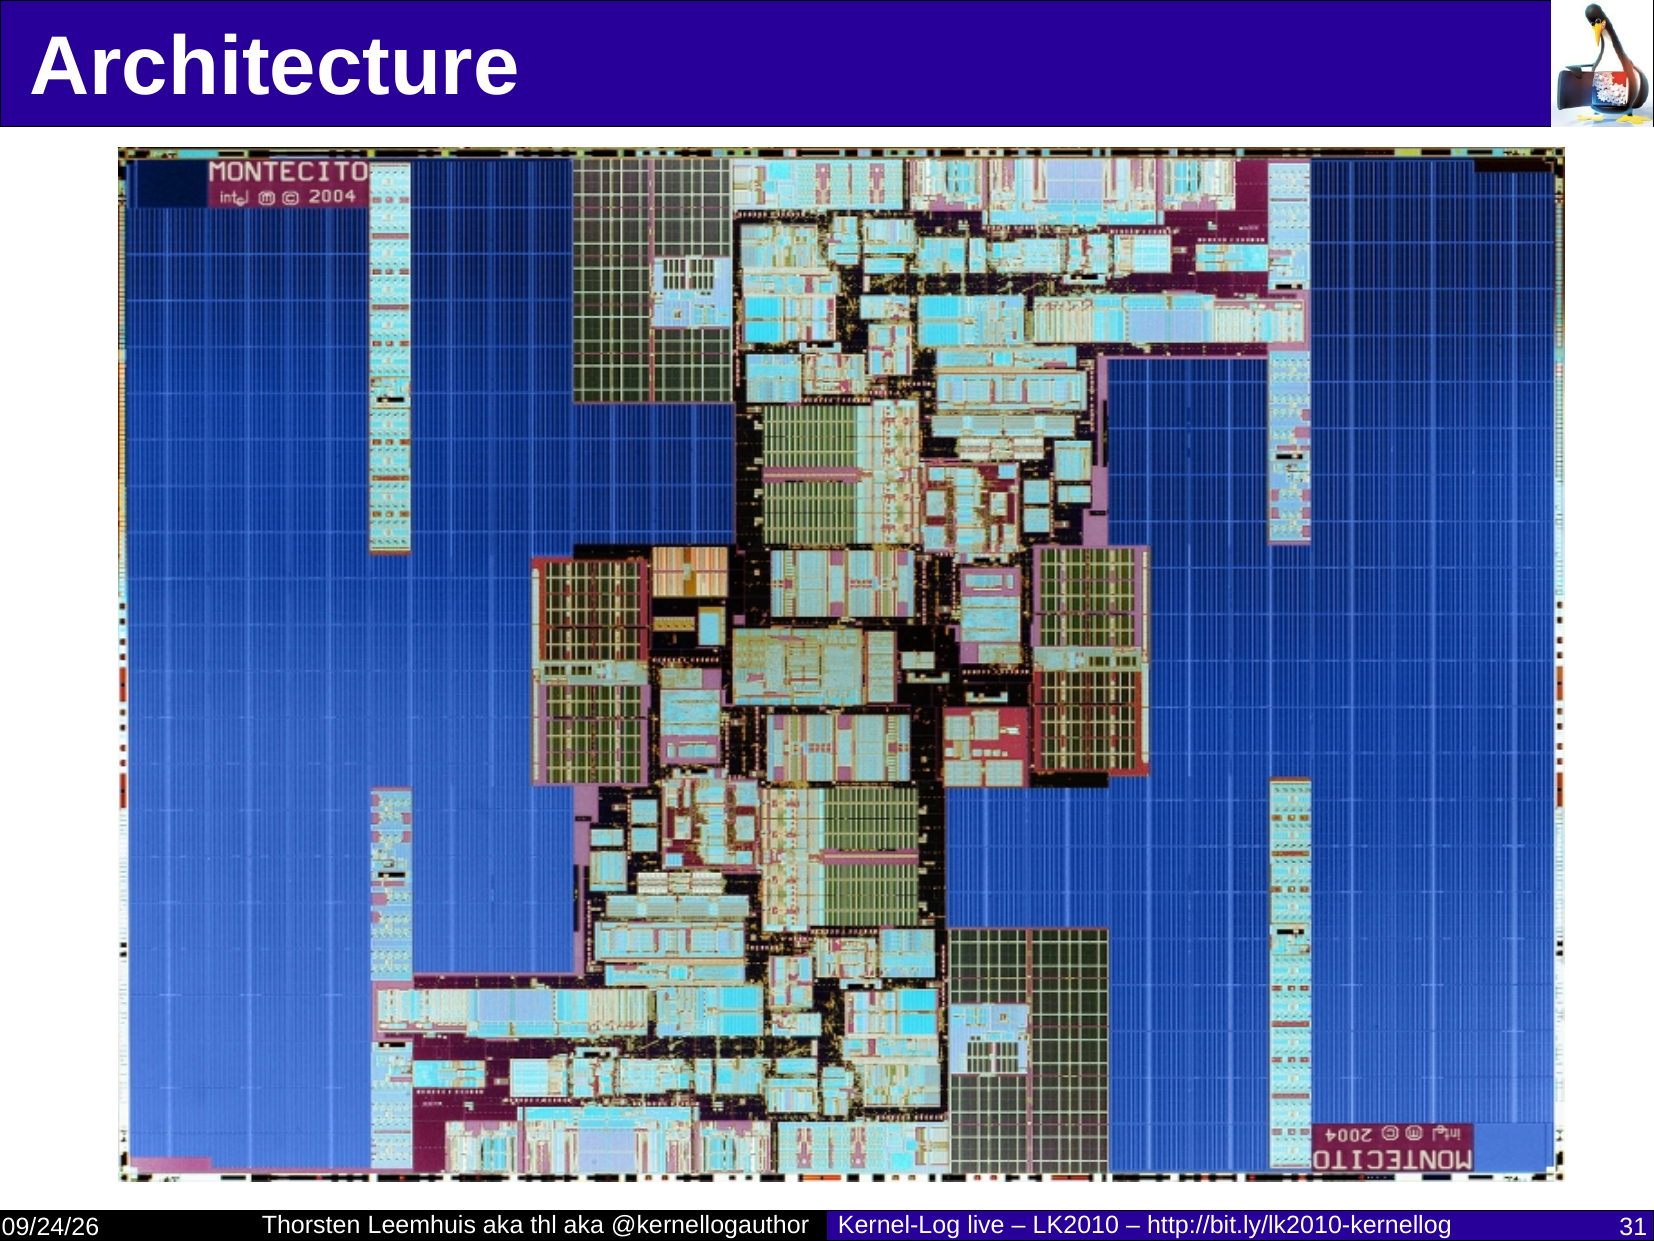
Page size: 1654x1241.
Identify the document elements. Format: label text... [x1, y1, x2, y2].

picture [118, 147, 1565, 1182]
title Architecture [29, 19, 1535, 113]
picture [1551, 0, 1653, 127]
